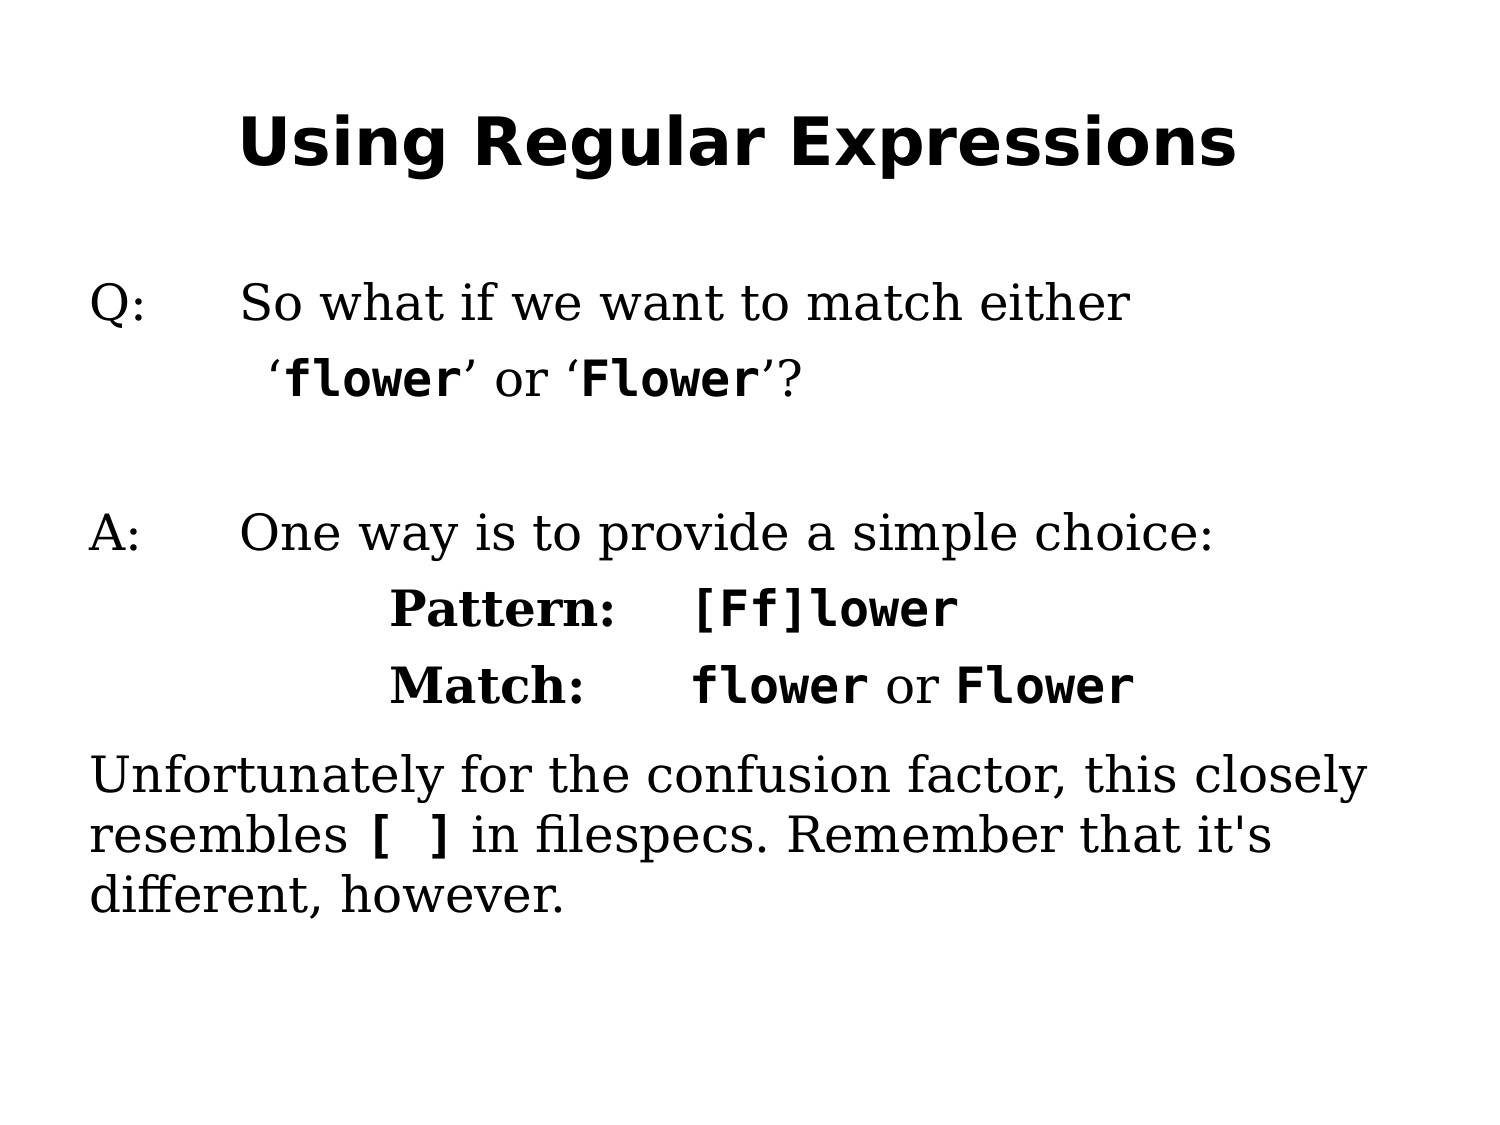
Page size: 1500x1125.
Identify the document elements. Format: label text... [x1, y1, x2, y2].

title Using Regular Expressions [75, 45, 1426, 233]
list Q: So what if we want to match either ‘flower’ or ‘Flower’? A: One way is to provide a simple choice: Pattern: [Ff]lower Match: flower or Flower Unfortunately for the confusion factor, this closely resembles [ ] in filespecs. Remember that it's different, however. [75, 262, 1426, 1006]
